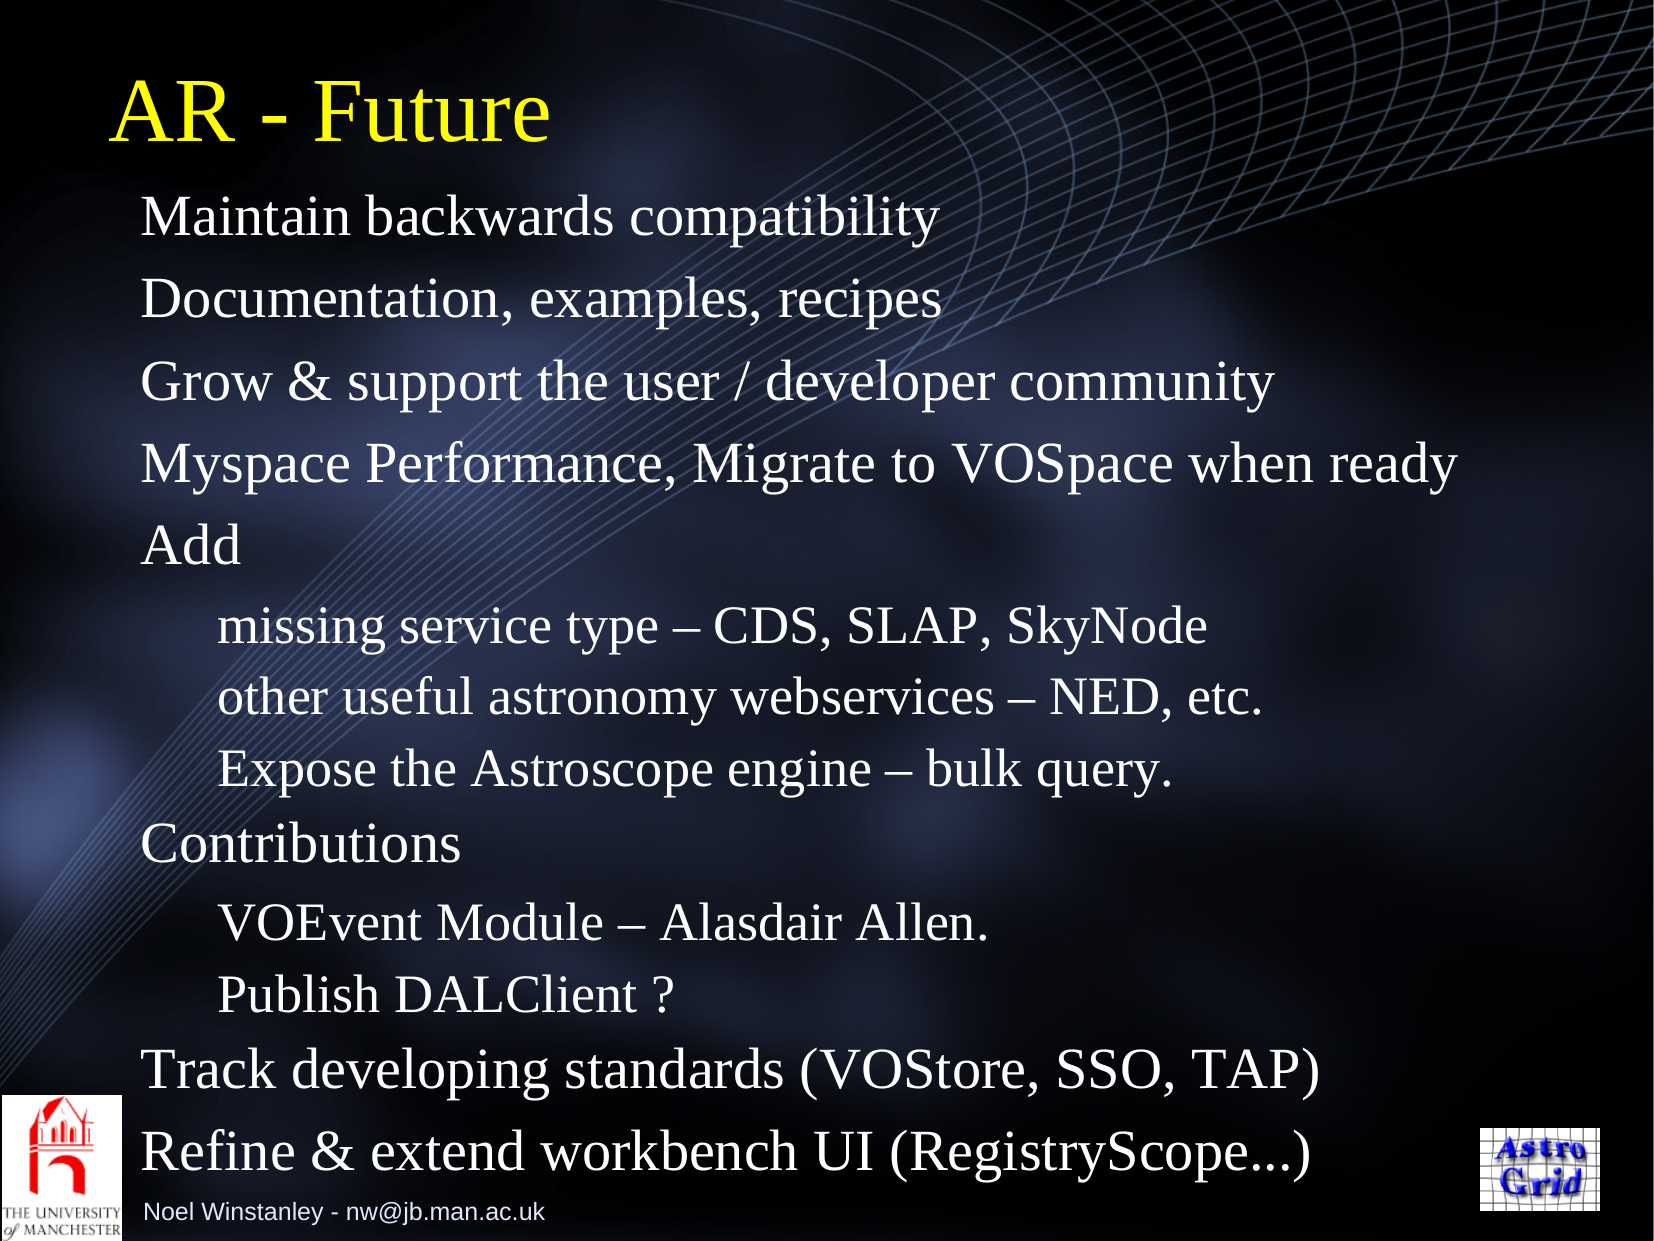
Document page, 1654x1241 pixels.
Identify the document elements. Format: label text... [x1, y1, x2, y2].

title AR - Future [108, 26, 1534, 196]
picture [0, 0, 1654, 1241]
list Maintain backwards compatibility Documentation, examples, recipes Grow & support the user / developer community Myspace Performance, Migrate to VOSpace when ready Add missing service type – CDS, SLAP, SkyNode other useful astronomy webservices – NED, etc. Expose the Astroscope engine – bulk query. Contributions VOEvent Module – Alasdair Allen. Publish DALClient ? Track developing standards (VOStore, SSO, TAP) Refine & extend workbench UI (RegistryScope...) [123, 183, 1535, 1190]
